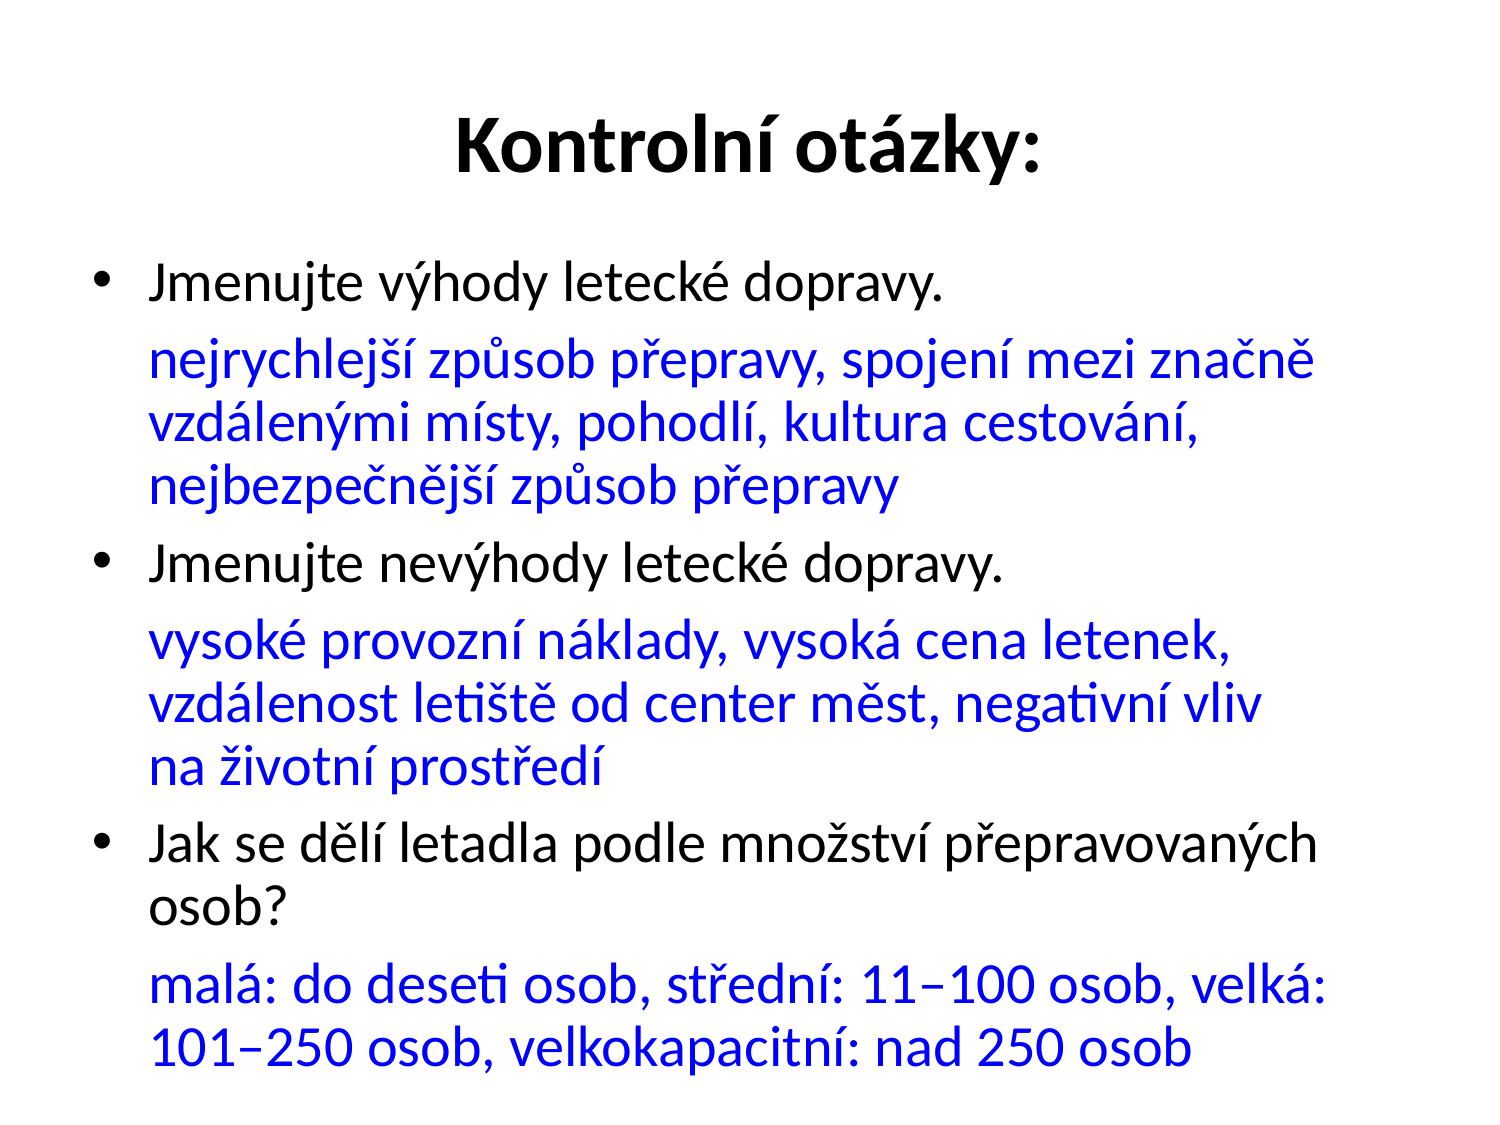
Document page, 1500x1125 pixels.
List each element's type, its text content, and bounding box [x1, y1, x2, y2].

title Kontrolní otázky: [75, 45, 1426, 233]
list Jmenujte výhody letecké dopravy. nejrychlejší způsob přepravy, spojení mezi značně vzdálenými místy, pohodlí, kultura cestování, nejbezpečnější způsob přepravy Jmenujte nevýhody letecké dopravy. vysoké provozní náklady, vysoká cena letenek, vzdálenost letiště od center měst, negativní vliv na životní prostředí Jak se dělí letadla podle množství přepravovaných osob? malá: do deseti osob, střední: 11–100 osob, velká: 101–250 osob, velkokapacitní: nad 250 osob [76, 243, 1427, 1125]
